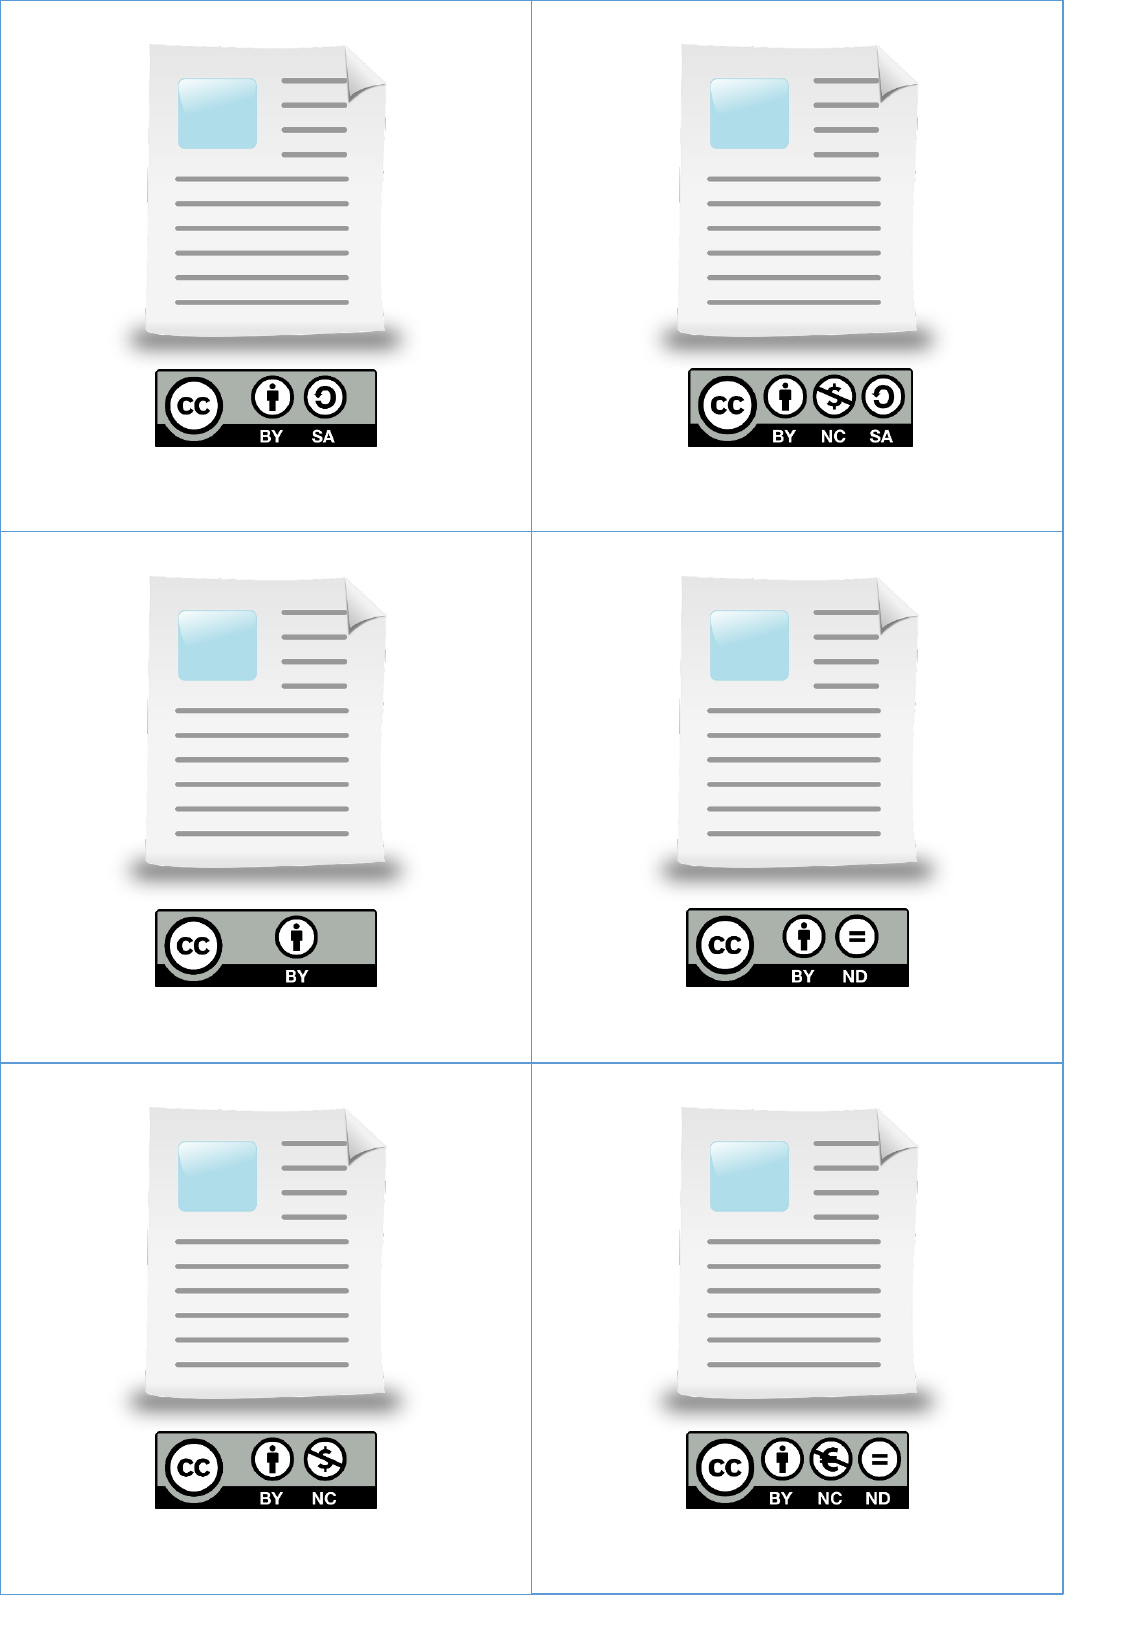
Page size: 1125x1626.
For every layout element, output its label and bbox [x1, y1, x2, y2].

picture [639, 576, 956, 901]
picture [686, 908, 909, 987]
picture [639, 44, 956, 448]
picture [107, 1107, 424, 1509]
picture [639, 1107, 956, 1509]
picture [155, 909, 377, 987]
picture [107, 44, 424, 448]
picture [107, 576, 424, 901]
